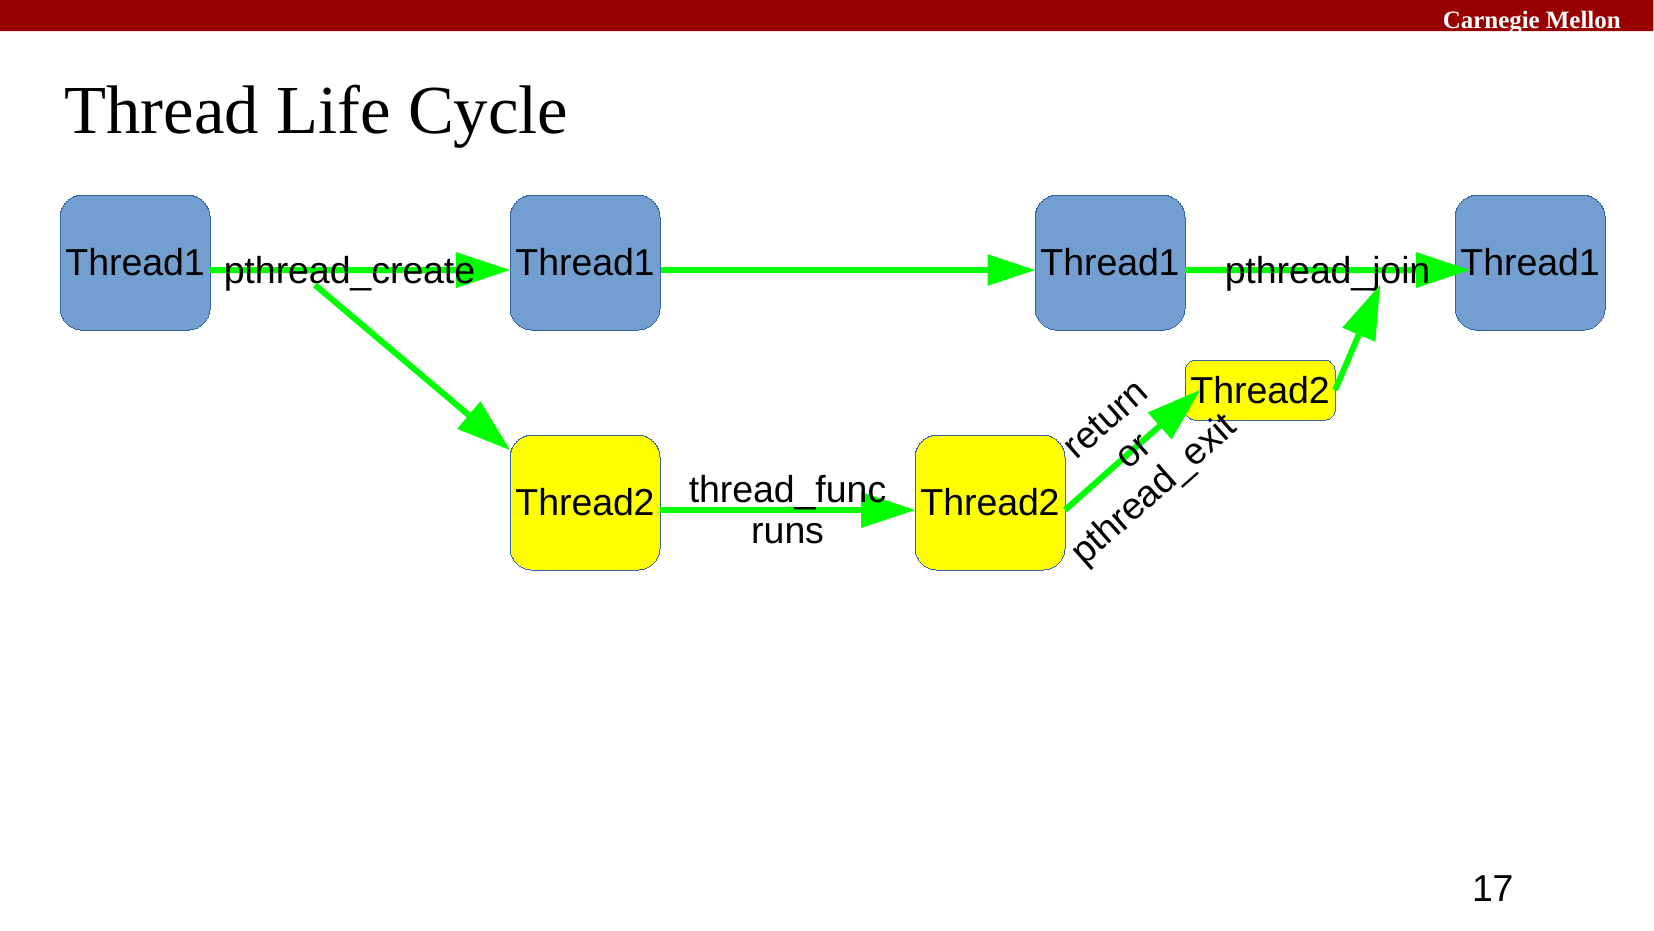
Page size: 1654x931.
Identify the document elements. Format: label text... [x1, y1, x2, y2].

text_box Thread1 [1455, 195, 1606, 331]
text_box Thread2 [510, 435, 661, 571]
title Thread Life Cycle [64, 58, 1576, 163]
text_box Thread1 [1035, 195, 1186, 331]
text_box Thread2 [1185, 360, 1336, 421]
text_box Thread1 [60, 195, 211, 331]
text_box Thread1 [510, 195, 661, 331]
text_box Thread2 [915, 435, 1066, 571]
